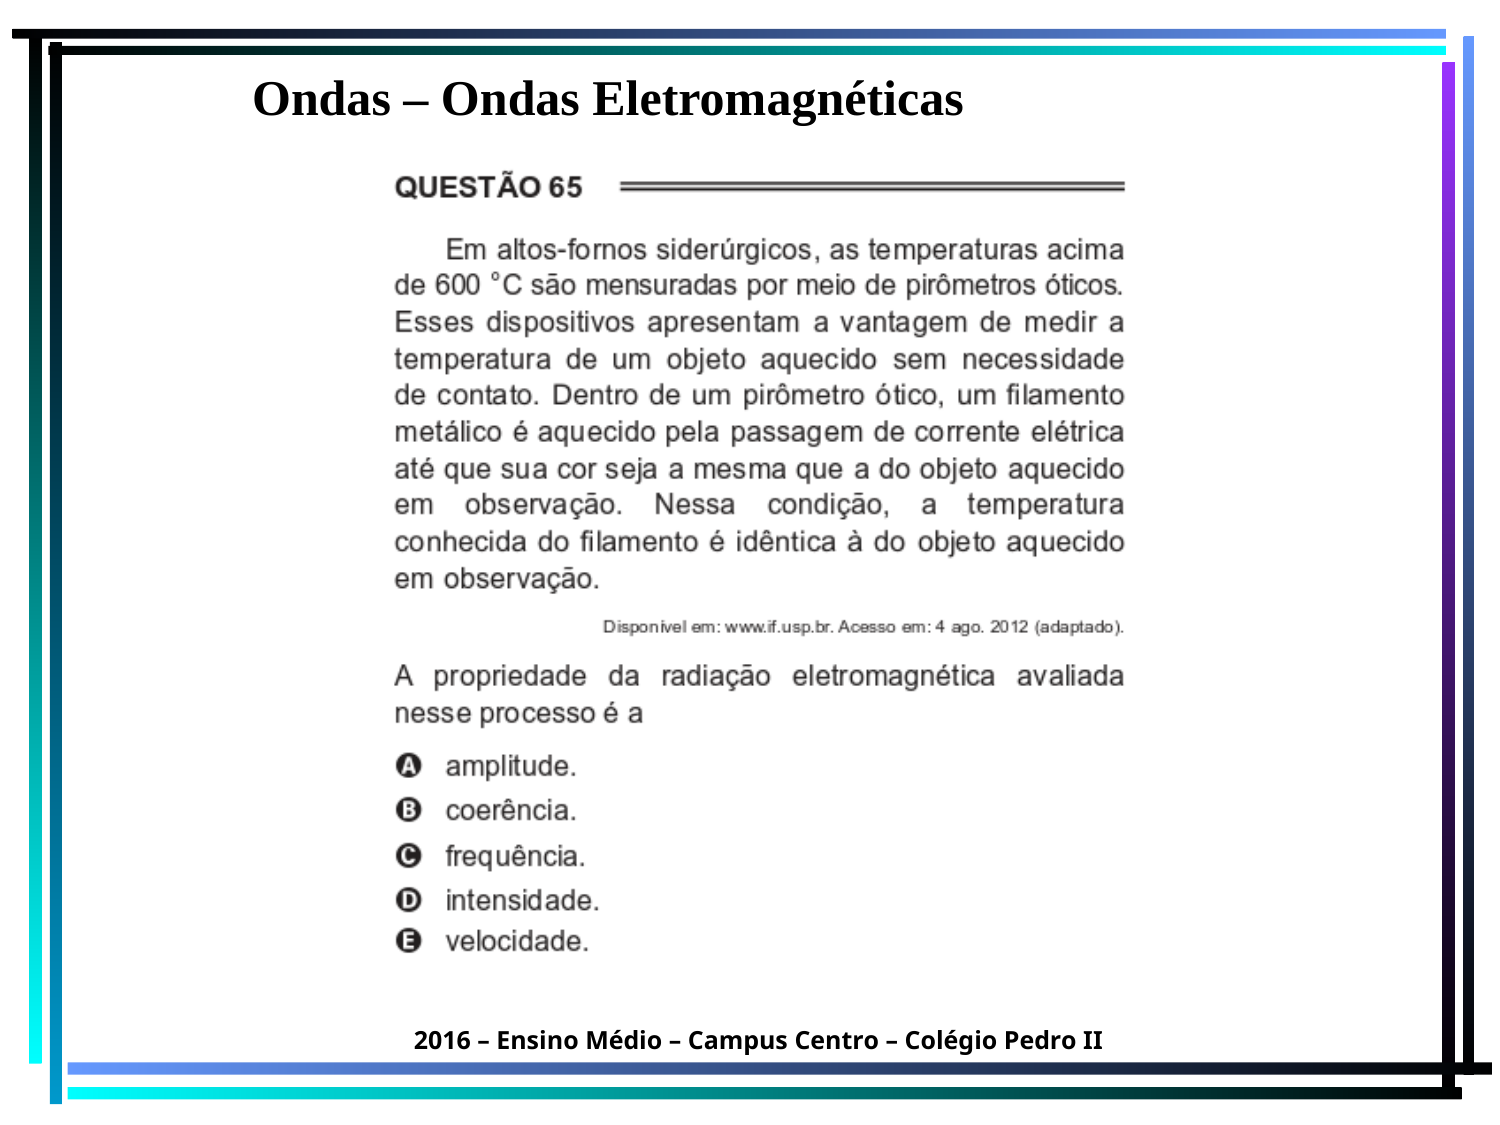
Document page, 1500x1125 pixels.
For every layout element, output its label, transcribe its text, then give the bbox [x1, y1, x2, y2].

text_box 2016 – Ensino Médio – Campus Centro – Colégio Pedro II [399, 1018, 1119, 1064]
picture [0, 0, 1500, 1125]
title Ondas – Ondas Eletromagnéticas [177, 59, 1040, 142]
